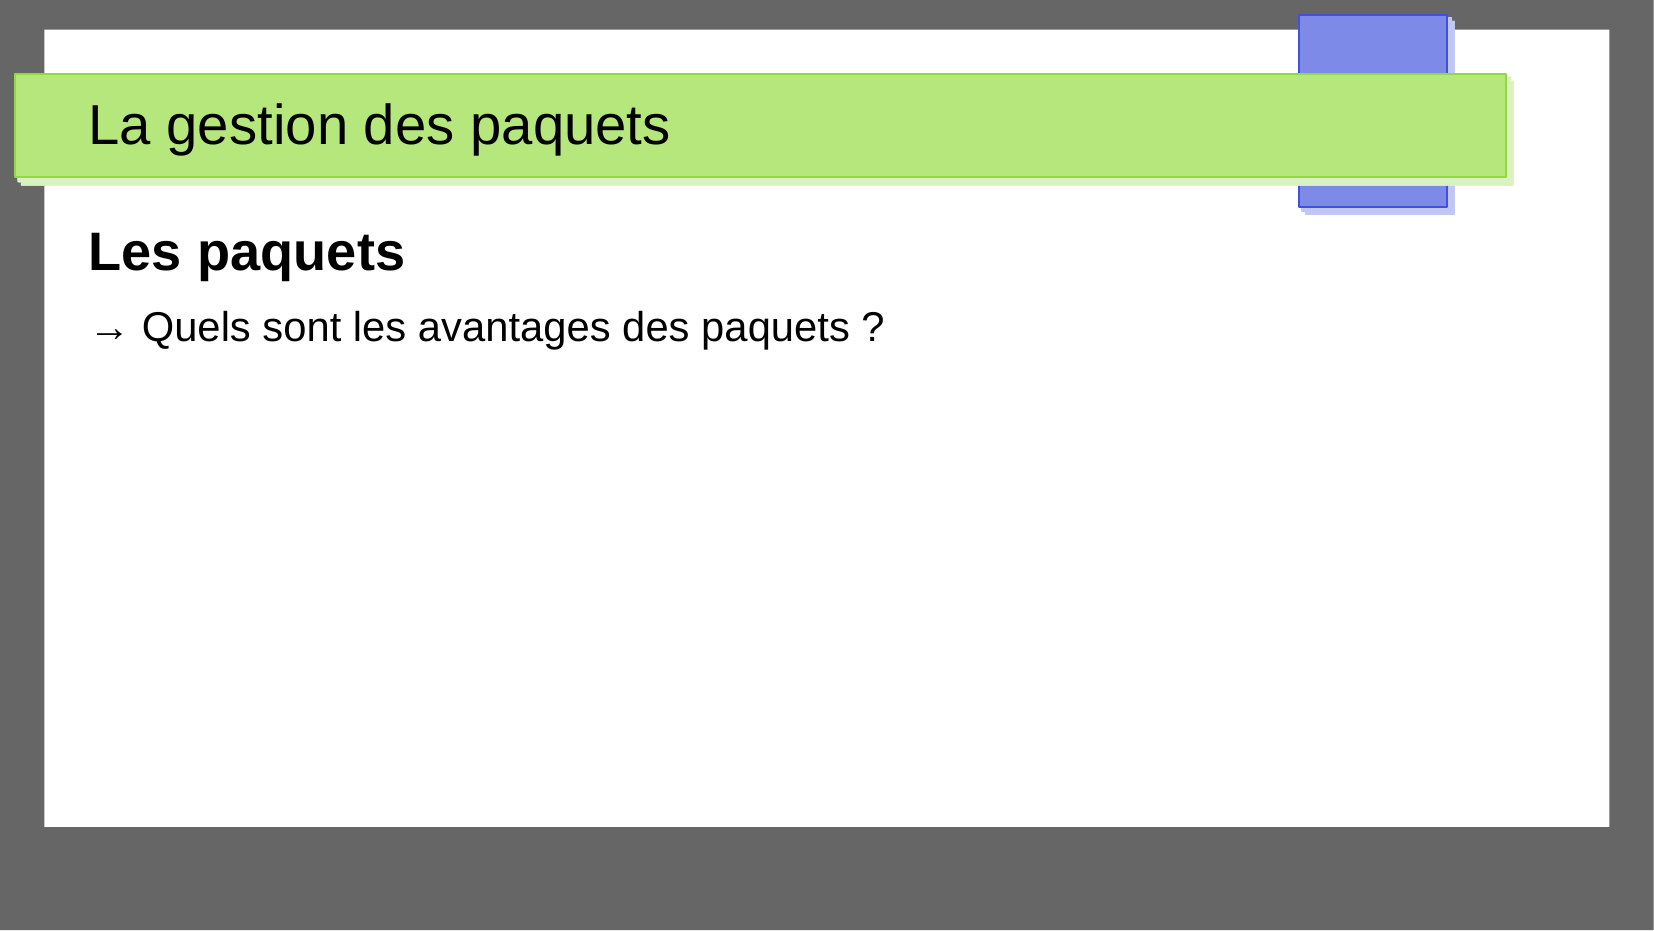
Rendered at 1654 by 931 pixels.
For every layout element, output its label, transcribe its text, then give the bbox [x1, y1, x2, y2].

title La gestion des paquets [88, 73, 1506, 178]
list Les paquets → Quels sont les avantages des paquets ? [88, 221, 1565, 813]
